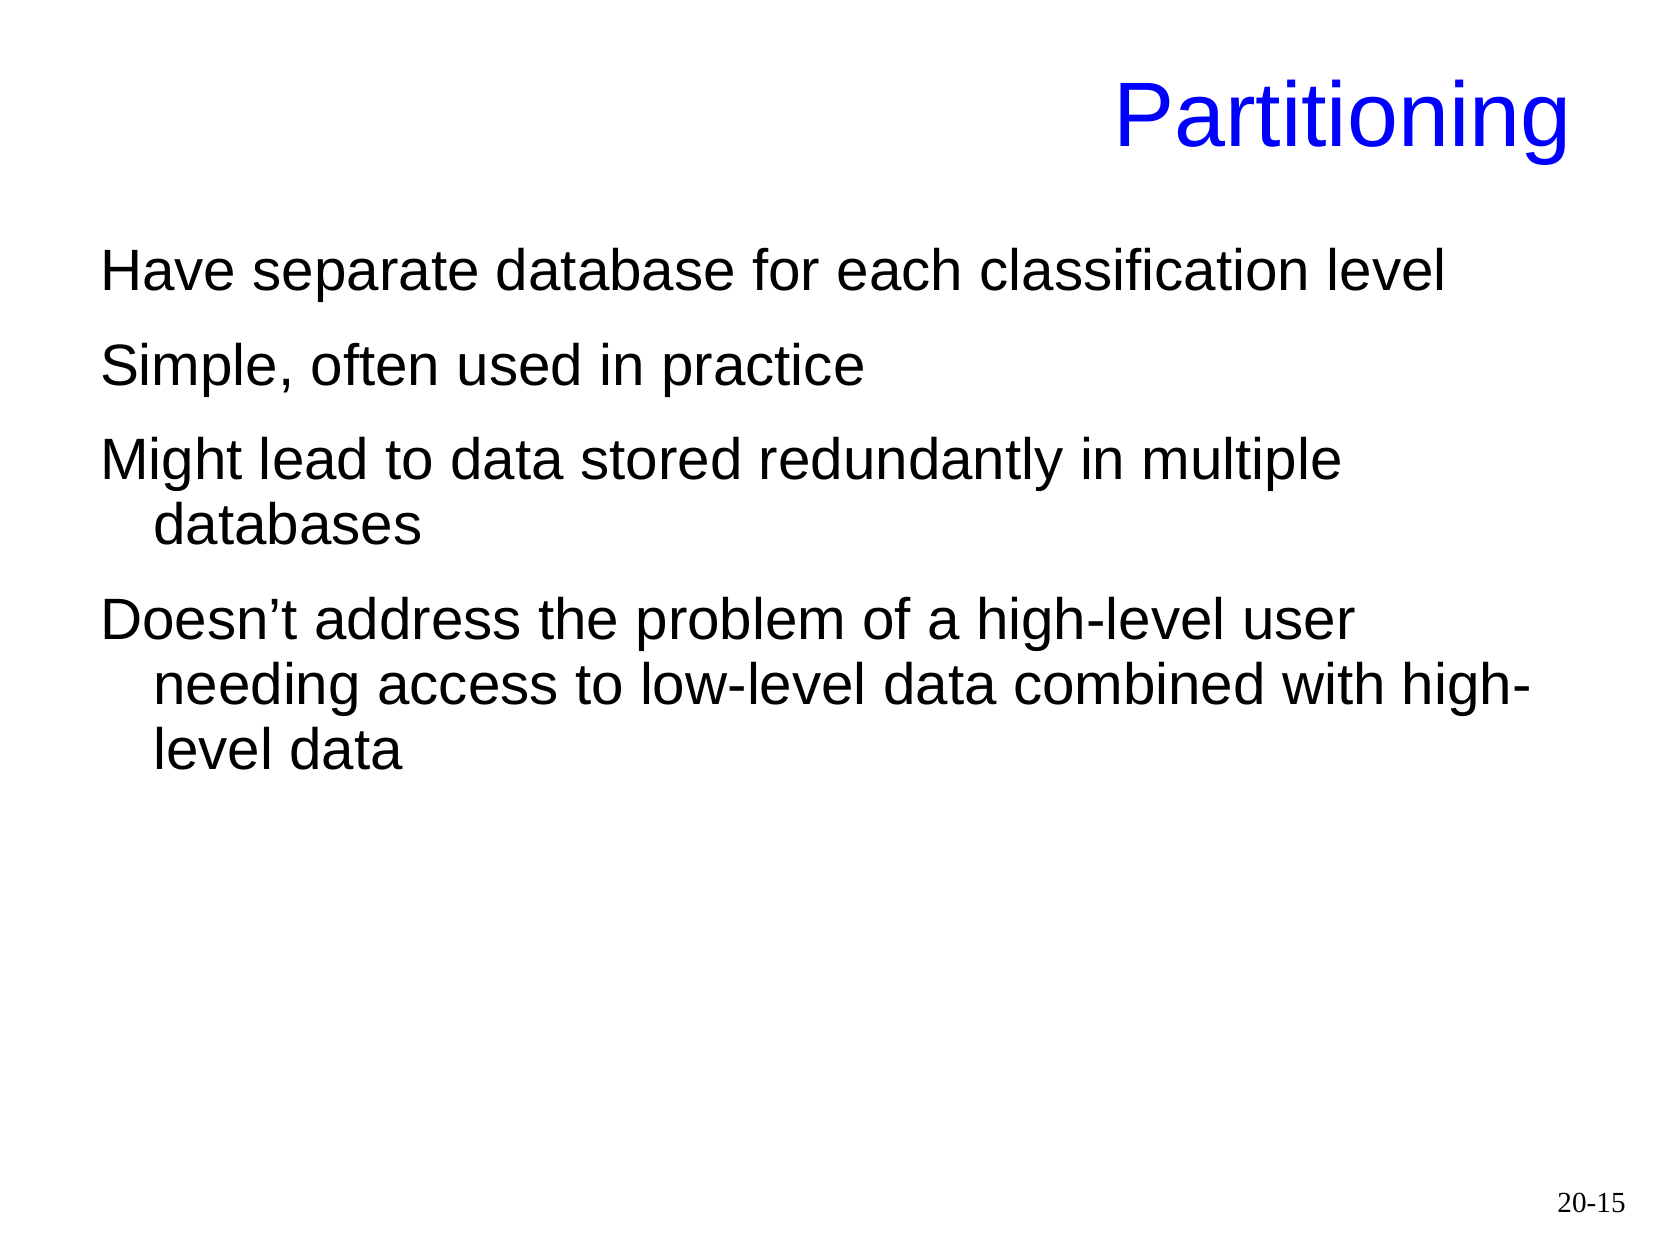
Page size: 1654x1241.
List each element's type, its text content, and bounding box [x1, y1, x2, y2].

title Partitioning [84, 11, 1573, 218]
list Have separate database for each classification level Simple, often used in practice Might lead to data stored redundantly in multiple databases Doesn’t address the problem of a high-level user needing access to low-level data combined with high-level data [82, 237, 1571, 1170]
